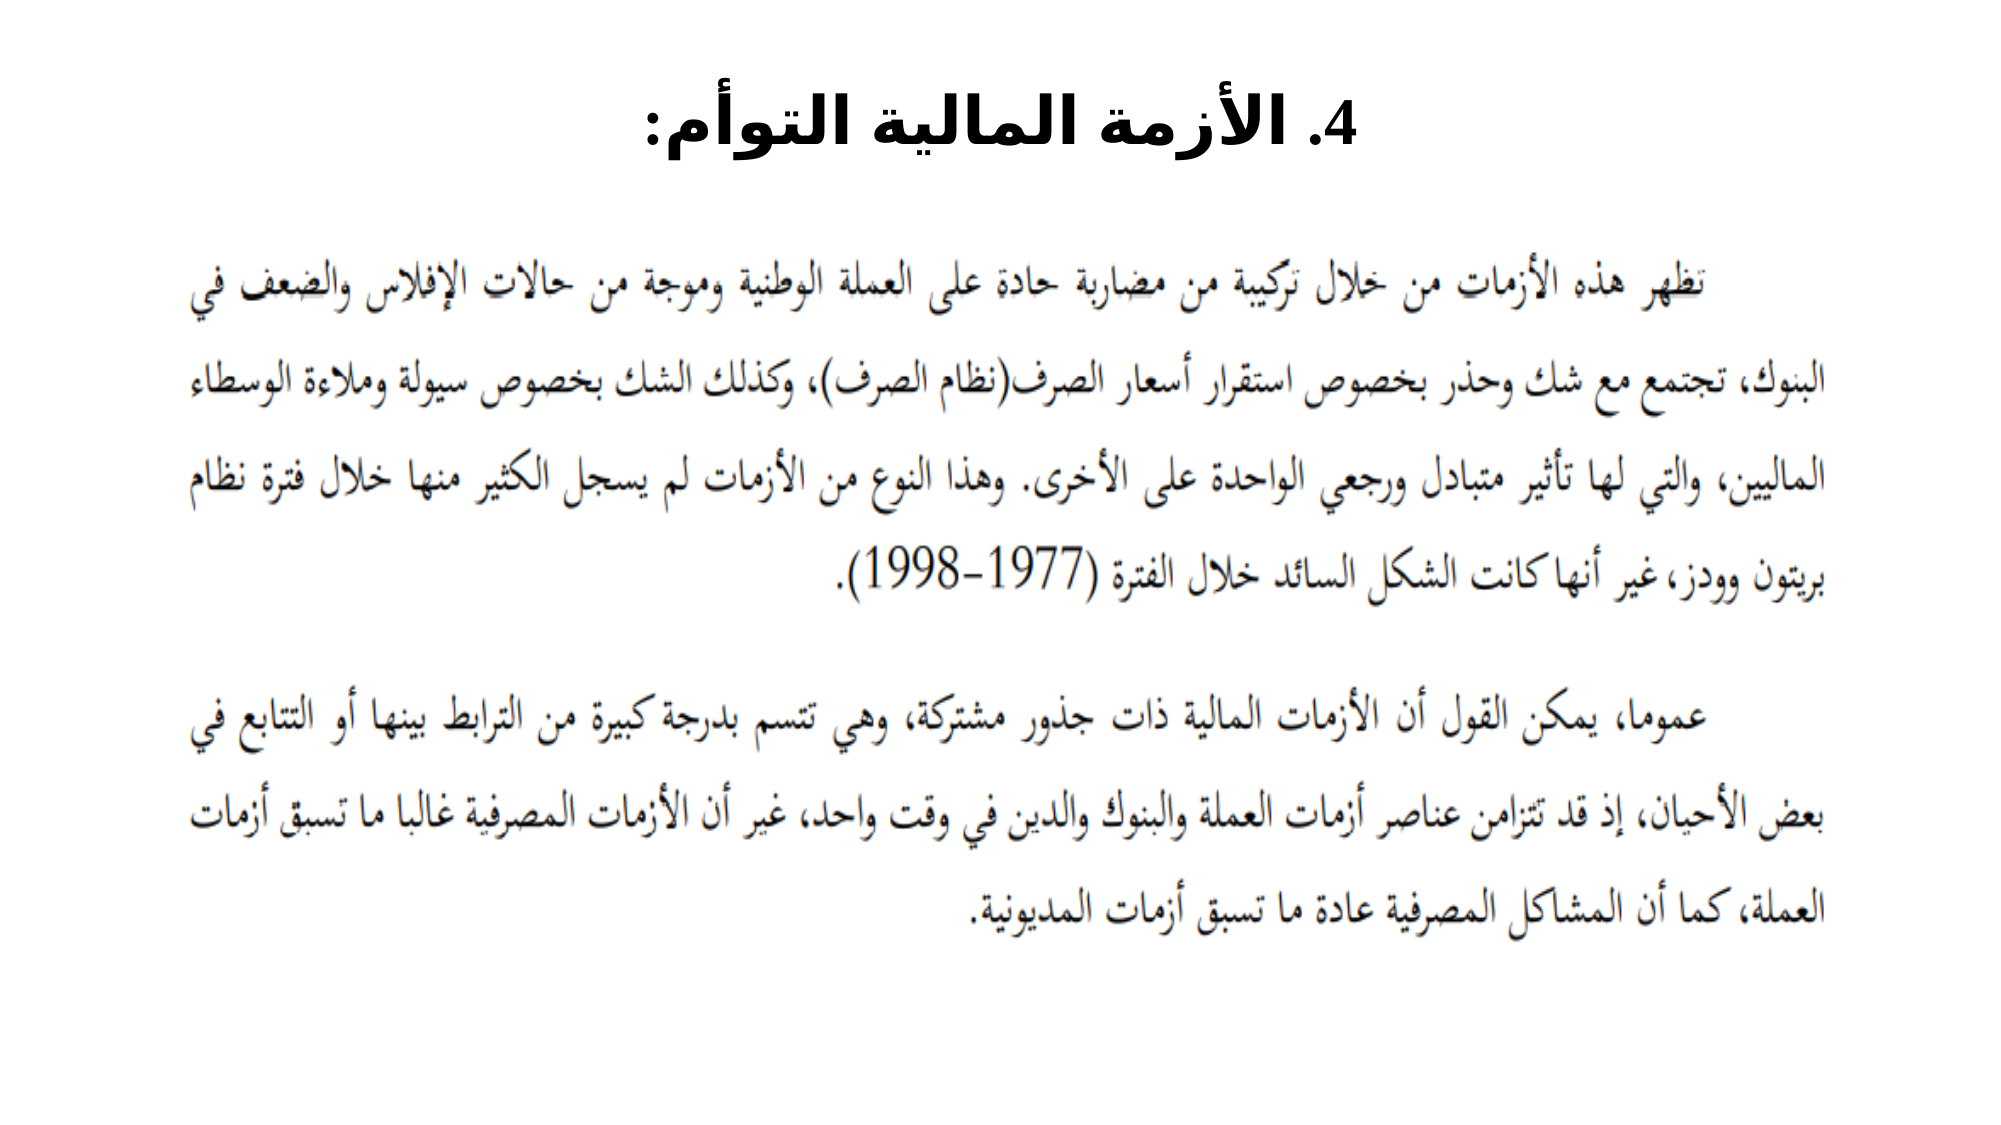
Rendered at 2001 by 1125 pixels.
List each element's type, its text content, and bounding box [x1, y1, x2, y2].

picture [160, 238, 1863, 969]
title 4. الأزمة المالية التوأم: [137, 41, 1863, 205]
